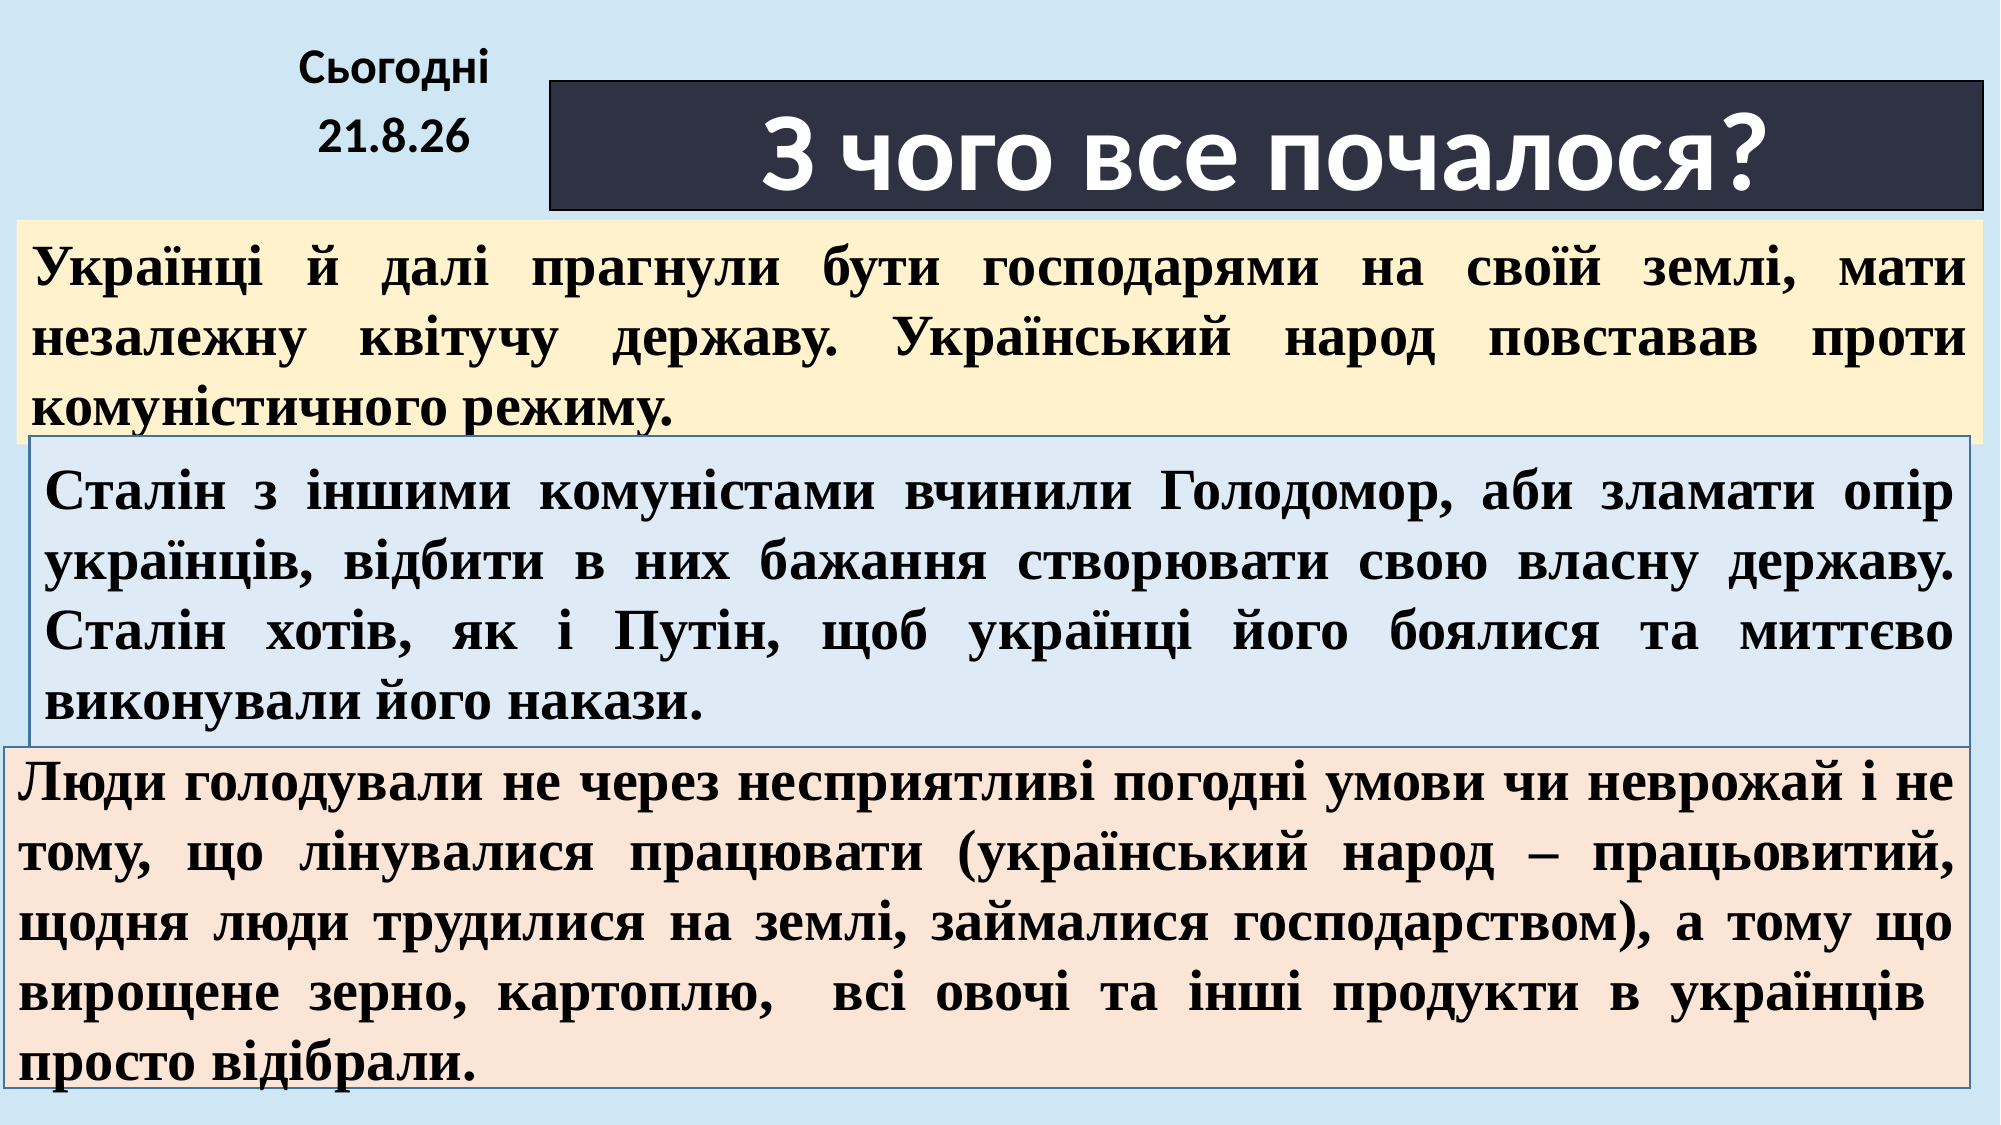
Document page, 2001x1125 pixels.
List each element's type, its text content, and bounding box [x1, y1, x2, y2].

text_box Українці й далі прагнули бути господарями на своїй землі, мати незалежну квітучу державу. Український народ повставав проти комуністичного режиму. [16, 219, 1983, 445]
text_box З чого все почалося? [550, 81, 1983, 210]
text_box Люди голодували не через несприятливі погодні умови чи неврожай і не тому, що лінувалися працювати (український народ – працьовитий, щодня люди трудилися на землі, займалися господарством), а тому що вирощене зерно, картоплю, всі овочі та інші продукти в українців просто відібрали. [4, 747, 1971, 1088]
text_box 20.1.24 [263, 101, 524, 164]
text_box Сталін з іншими комуністами вчинили Голодомор, аби зламати опір українців, відбити в них бажання створювати свою власну державу. Сталін хотів, як і Путін, щоб українці його боялися та миттєво виконували його накази. [29, 435, 1971, 748]
text_box Сьогодні [284, 26, 535, 101]
